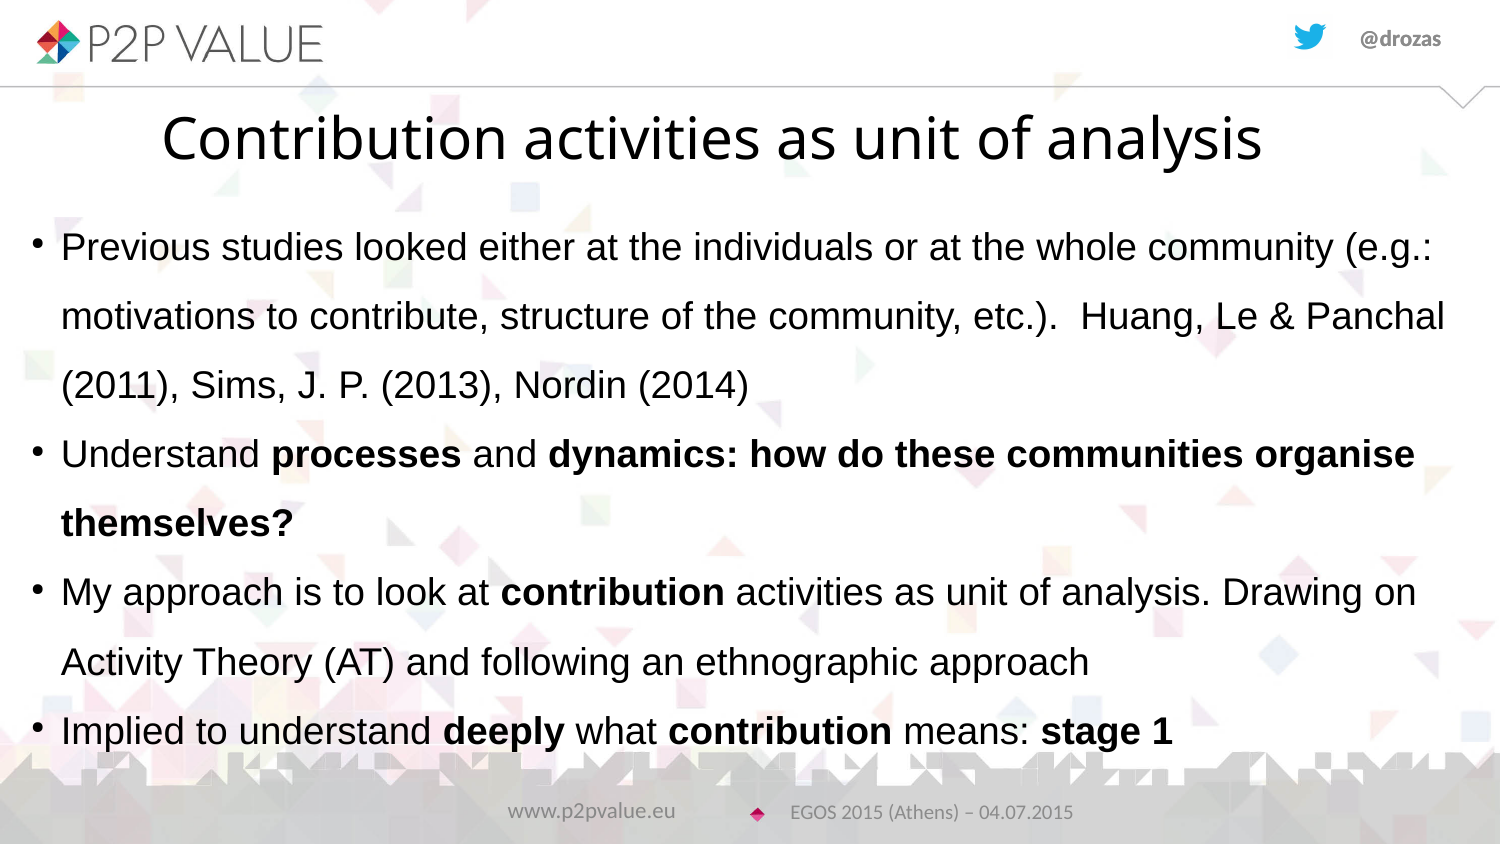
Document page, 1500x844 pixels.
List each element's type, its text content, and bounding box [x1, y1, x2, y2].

text_box EGOS 2015 (Athens) – 04.07.2015 [777, 788, 1470, 834]
subtitle Previous studies looked either at the individuals or at the whole community (e.g.: motivations to contribute, structure of the community, etc.). Huang, Le & Panchal (2011), Sims, J. P. (2013), Nordin (2014) Understand processes and dynamics: how do these communities organise themselves? My approach is to look at contribution activities as unit of analysis. Drawing on Activity Theory (AT) and following an ethnographic approach Implied to understand deeply what contribution means: stage 1 [17, 191, 1500, 766]
picture [0, 0, 1500, 844]
text_box www.p2pvalue.eu [501, 789, 720, 829]
text_box @drozas [1333, 15, 1455, 60]
title Contribution activities as unit of analysis [60, 92, 1366, 181]
